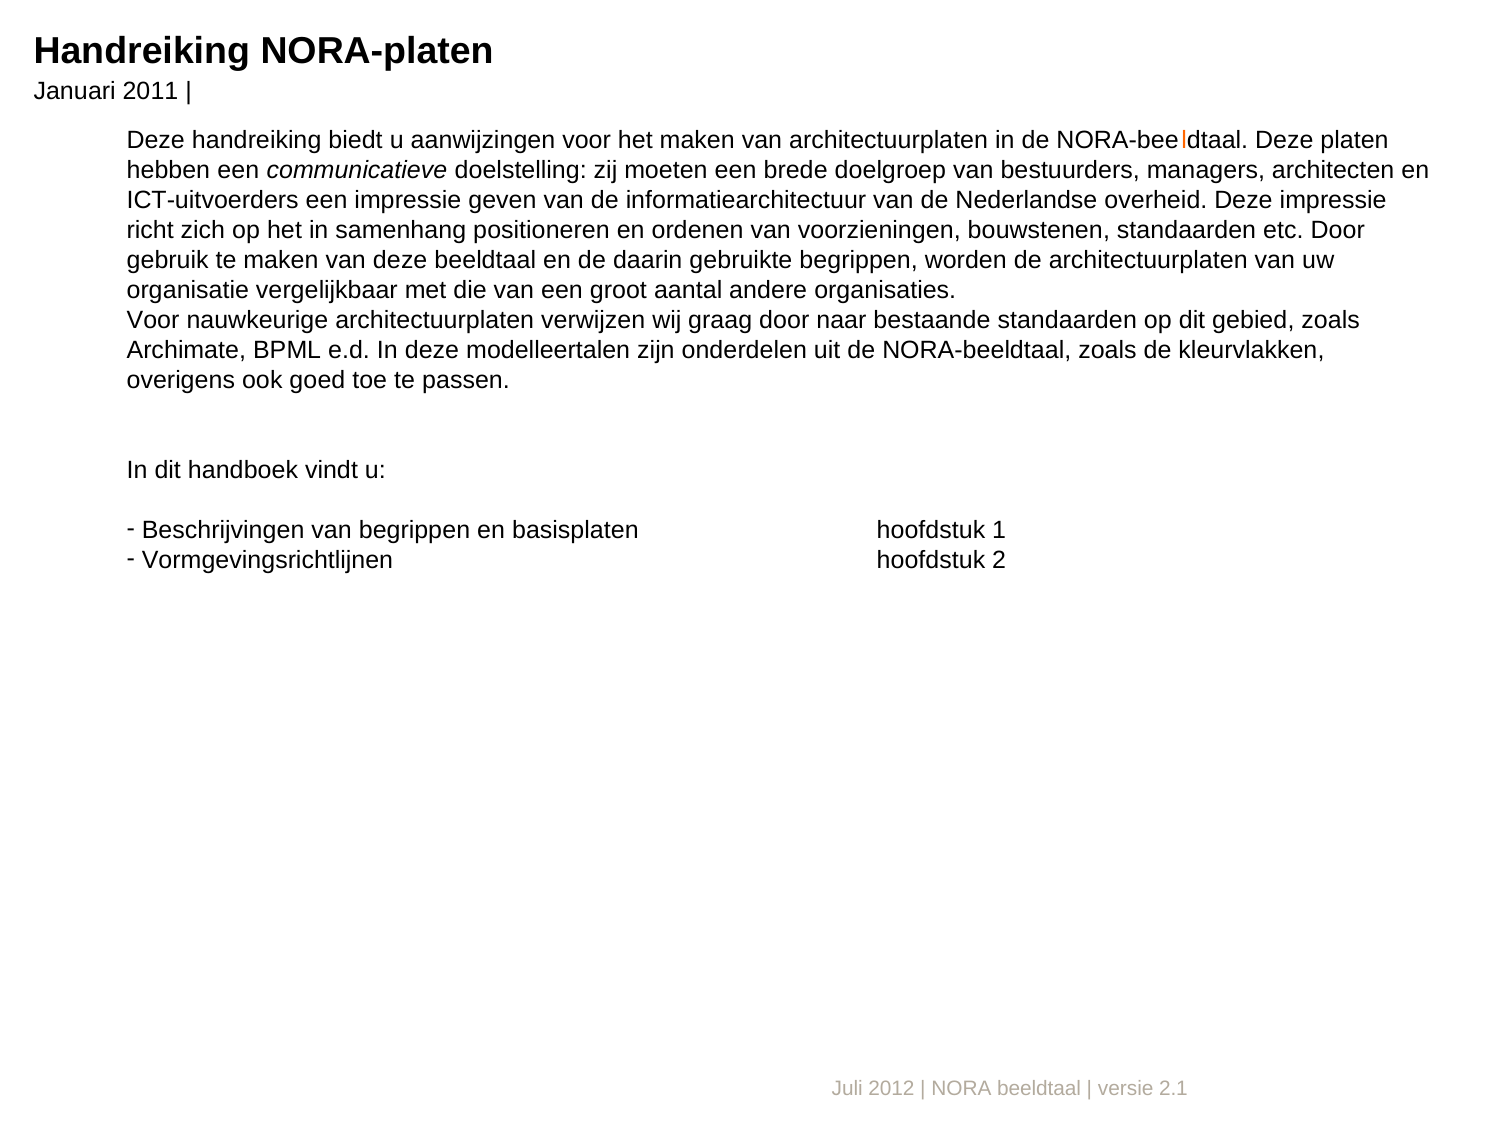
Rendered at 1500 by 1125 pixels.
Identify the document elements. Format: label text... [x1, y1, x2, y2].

title Handreiking NORA-platen [18, 18, 1294, 66]
list Januari 2011 | [18, 66, 1294, 112]
text_box Deze handreiking biedt u aanwijzingen voor het maken van architectuurplaten in de NORA-beeldtaal. Deze platen hebben een communicatieve doelstelling: zij moeten een brede doelgroep van bestuurders, managers, architecten en ICT-uitvoerders een impressie geven van de informatiearchitectuur van de Nederlandse overheid. Deze impressie richt zich op het in samenhang positioneren en ordenen van voorzieningen, bouwstenen, standaarden etc. Door gebruik te maken van deze beeldtaal en de daarin gebruikte begrippen, worden de architectuurplaten van uw organisatie vergelijkbaar met die van een groot aantal andere organisaties. Voor nauwkeurige architectuurplaten verwijzen wij graag door naar bestaande standaarden op dit gebied, zoals Archimate, BPML e.d. In deze modelleertalen zijn onderdelen uit de NORA-beeldtaal, zoals de kleurvlakken, overigens ook goed toe te passen. In dit handboek vindt u: Beschrijvingen van begrippen en basisplaten hoofdstuk 1 Vormgevingsrichtlijnen hoofdstuk 2 [111, 116, 1450, 611]
